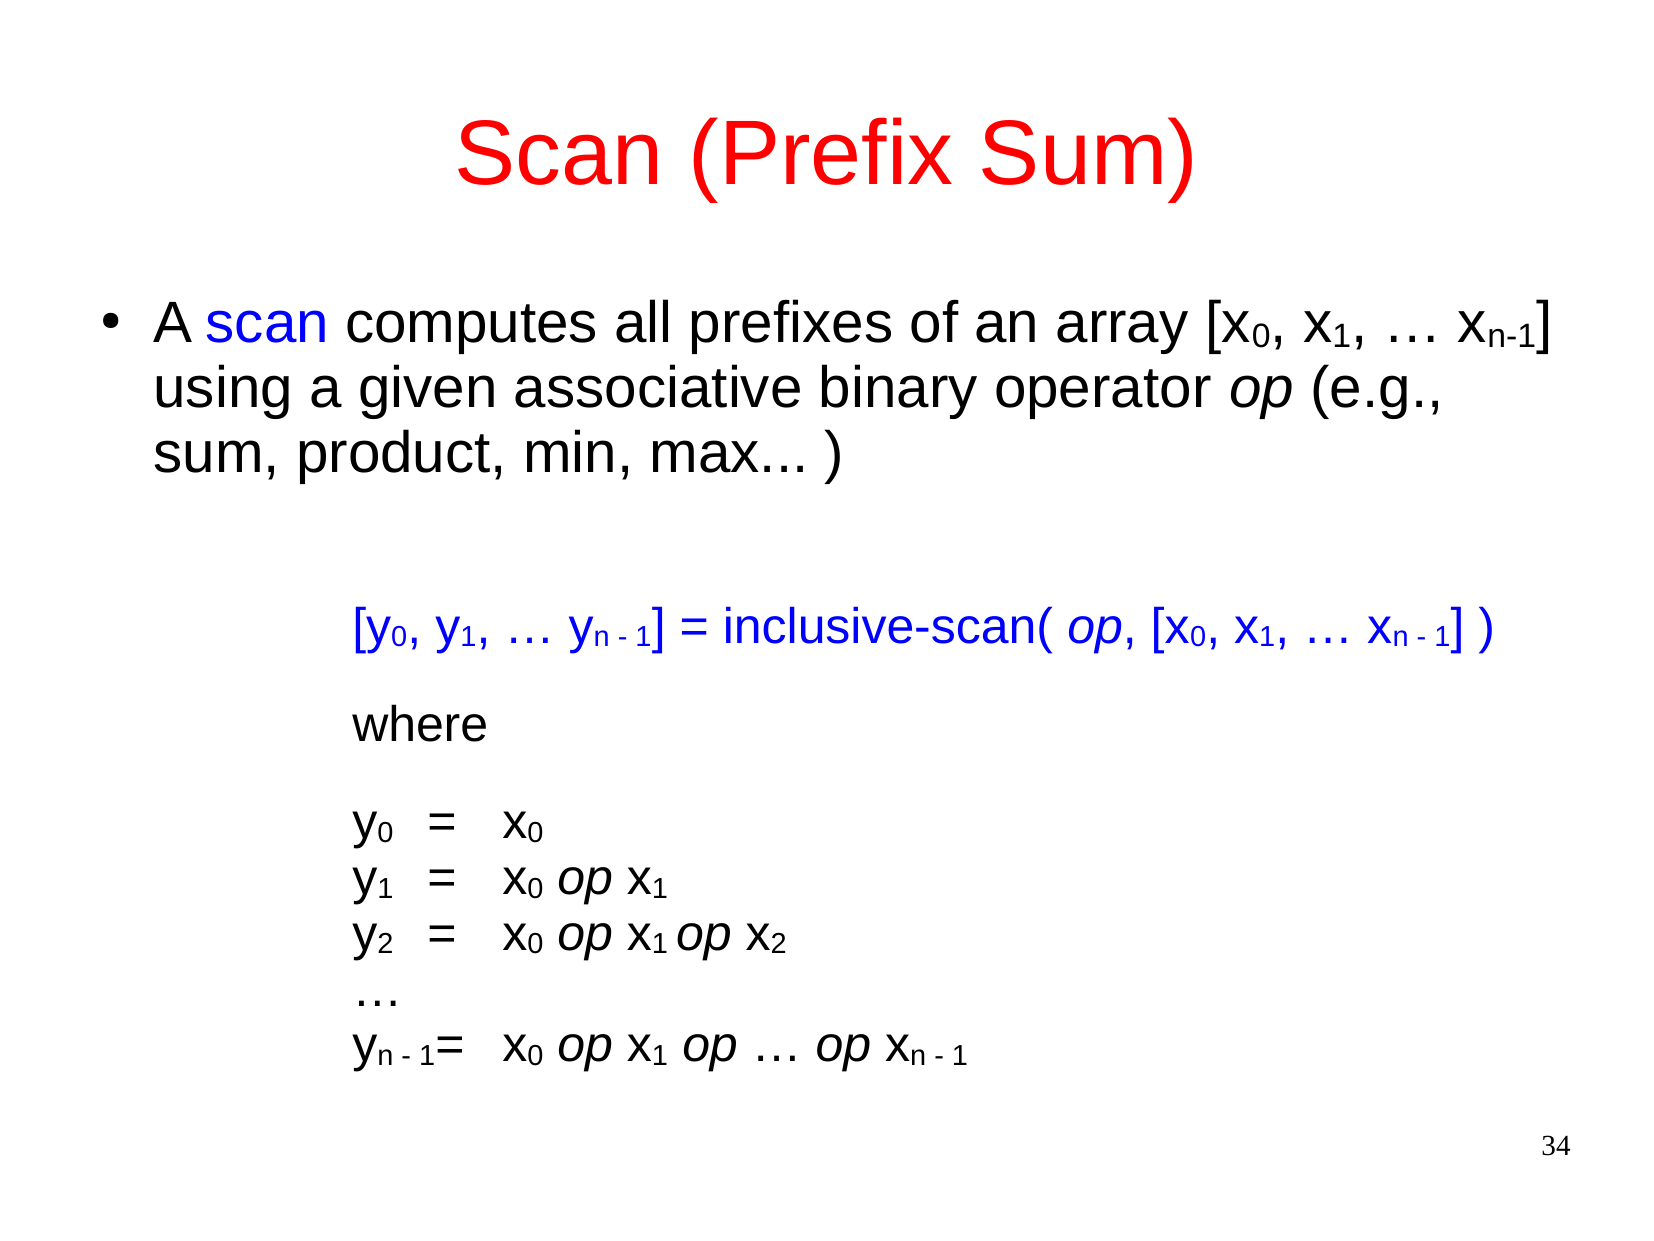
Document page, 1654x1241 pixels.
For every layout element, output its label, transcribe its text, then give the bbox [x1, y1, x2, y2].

text_box [y0, y1, … yn - 1] = inclusive-scan( op, [x0, x1, … xn - 1] ) where y0 = x0 y1 = x0 op x1 y2 = x0 op x1 op x2 … yn - 1= x0 op x1 op … op xn - 1 [337, 590, 1538, 1166]
title Scan (Prefix Sum) [82, 49, 1571, 257]
list A scan computes all prefixes of an array [x0, x1, … xn-1] using a given associative binary operator op (e.g., sum, product, min, max... ) [82, 290, 1571, 1109]
